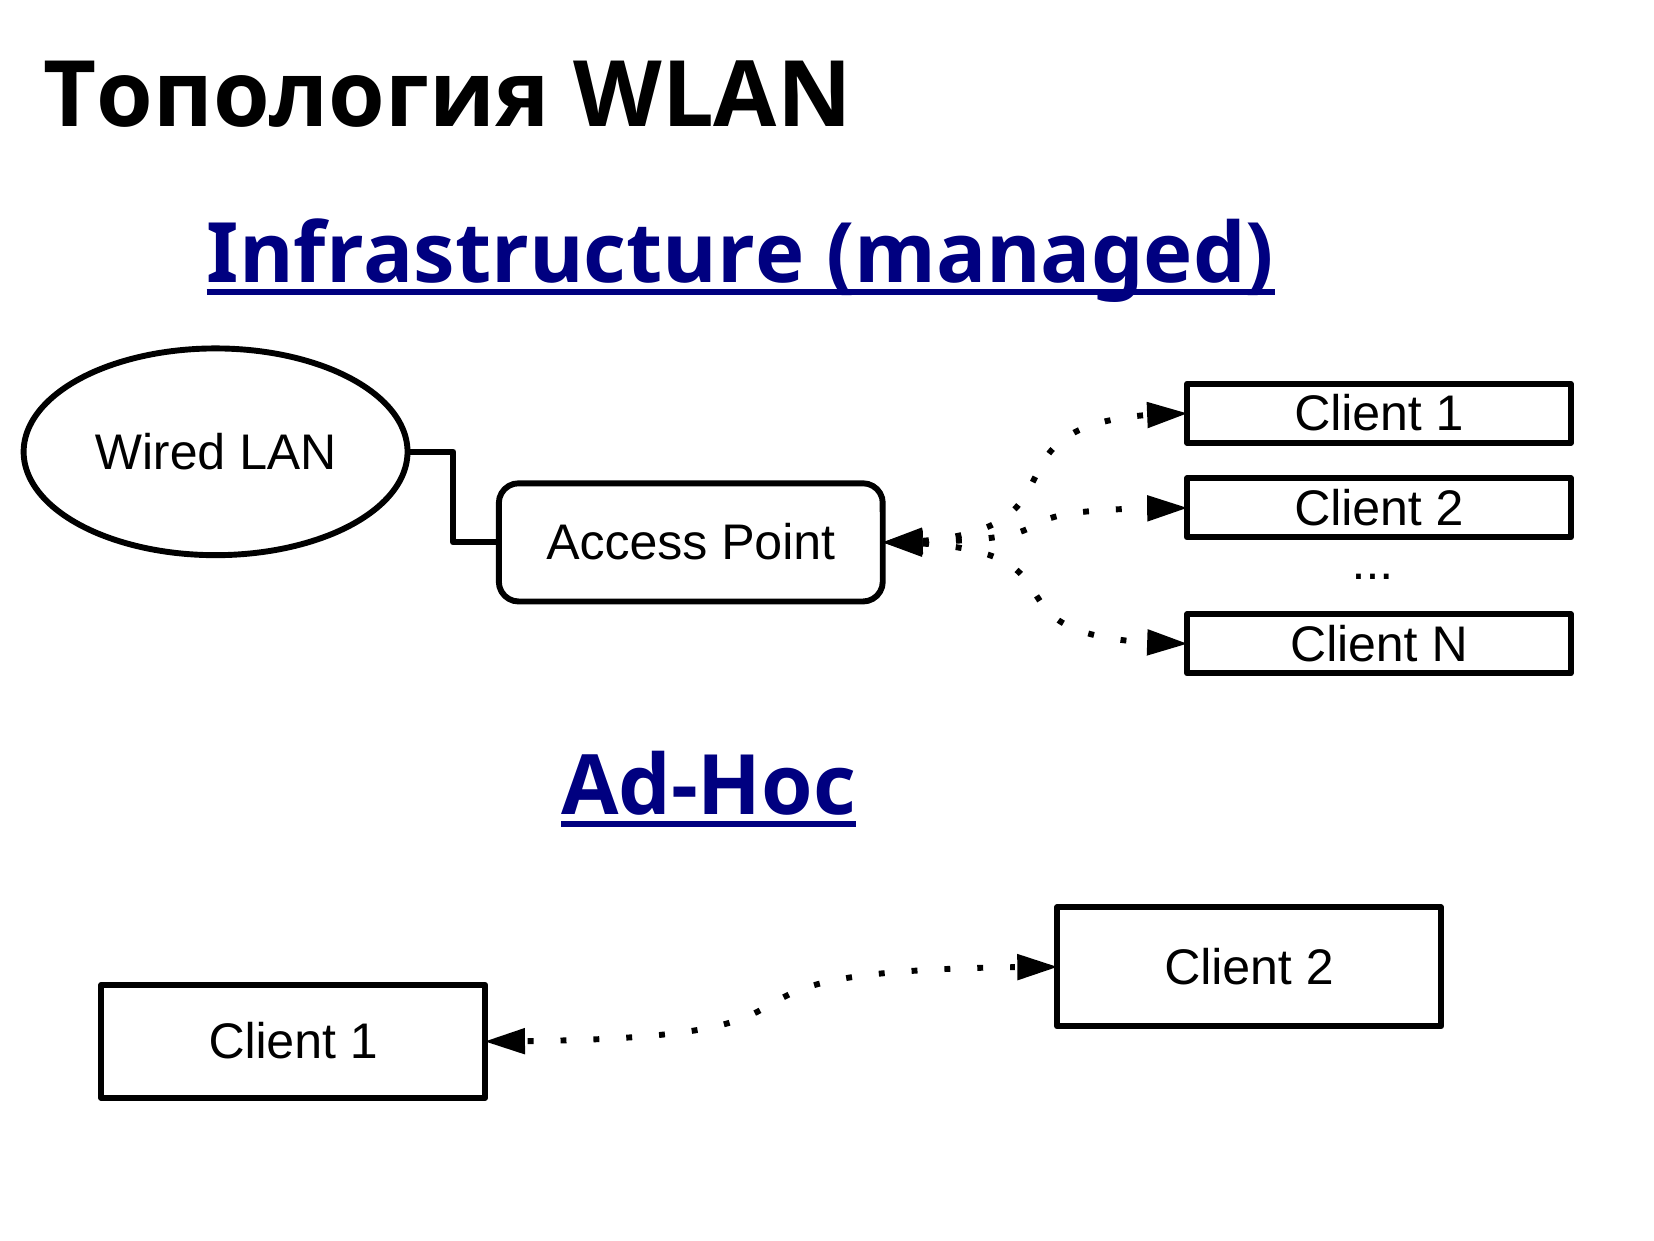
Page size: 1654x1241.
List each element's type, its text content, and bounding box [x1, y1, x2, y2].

text_box Client 1 [101, 984, 486, 1098]
text_box Client 2 [1187, 478, 1571, 538]
text_box ... [1351, 534, 1394, 591]
text_box Infrastructure (managed) [206, 193, 1425, 296]
text_box Топология WLAN [43, 28, 975, 141]
text_box Client 2 [1057, 907, 1442, 1027]
text_box Wired LAN [23, 348, 408, 556]
text_box Access Point [498, 483, 883, 602]
text_box Client 1 [1187, 383, 1571, 443]
text_box Ad-Hoc [561, 725, 901, 827]
text_box Client N [1187, 614, 1571, 674]
